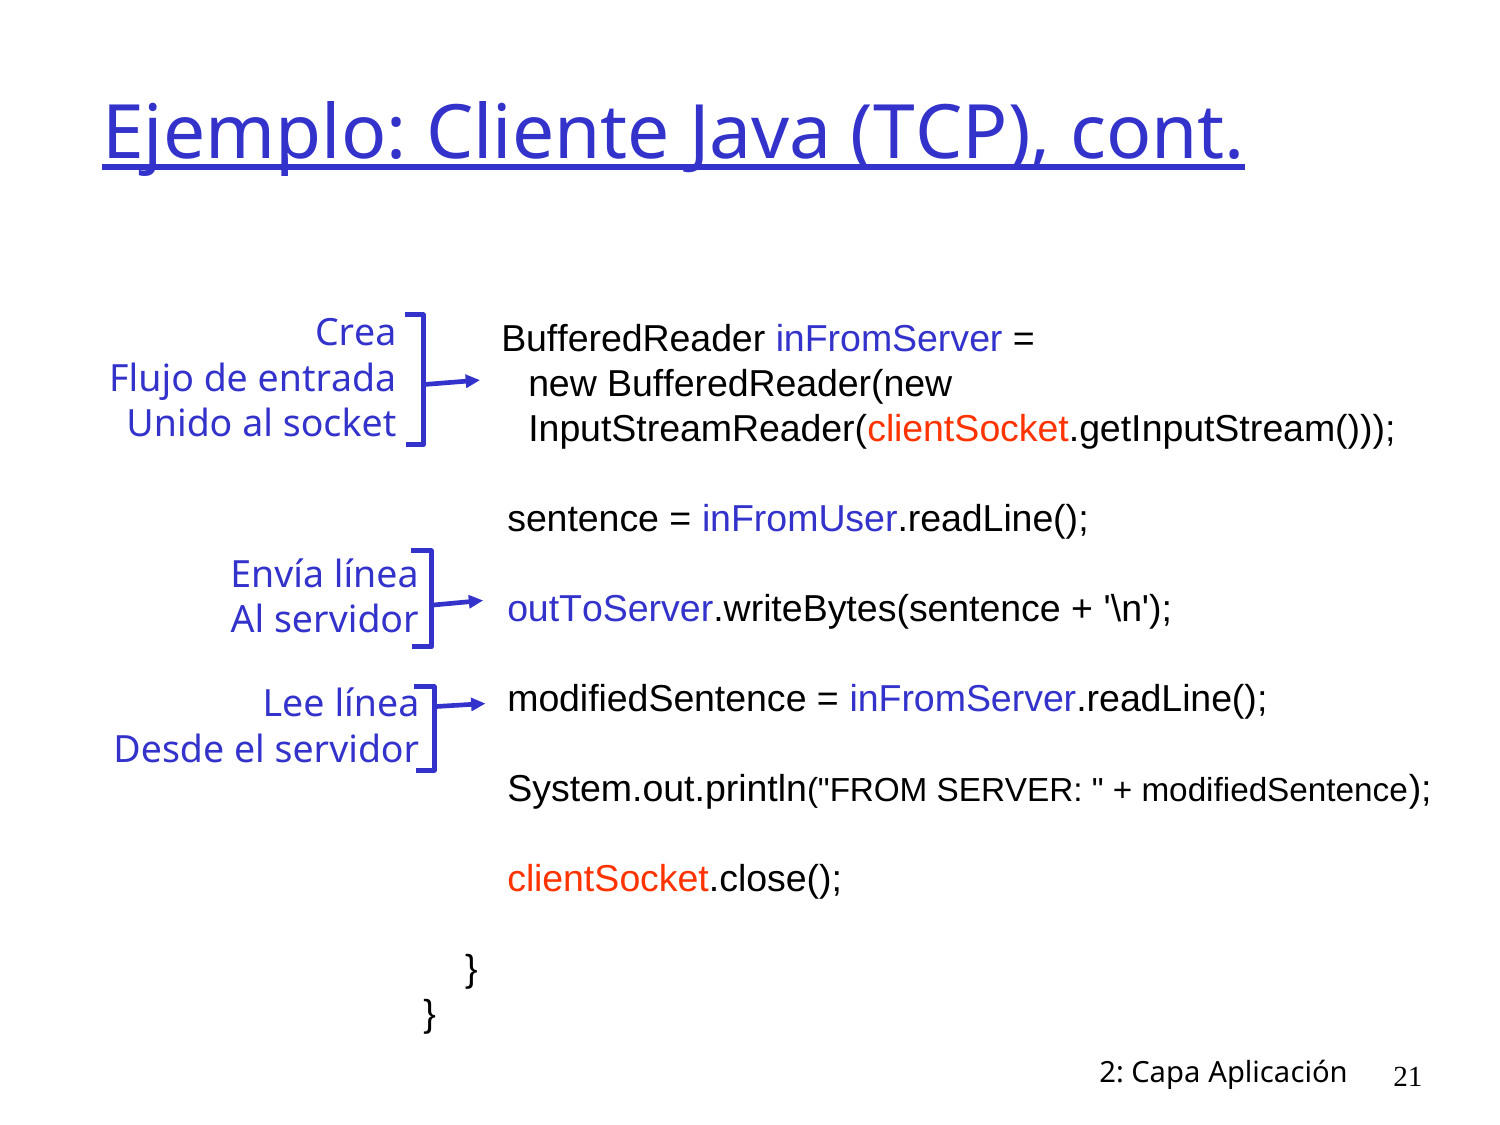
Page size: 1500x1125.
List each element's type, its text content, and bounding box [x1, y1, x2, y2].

title Ejemplo: Cliente Java (TCP), cont. [87, 37, 1363, 225]
text_box Crea Flujo de entrada Unido al socket [18, 305, 412, 452]
text_box BufferedReader inFromServer = new BufferedReader(new InputStreamReader(clientSocket.getInputStream())); sentence = inFromUser.readLine(); outToServer.writeBytes(sentence + '\n'); modifiedSentence = inFromServer.readLine(); System.out.println("FROM SERVER: " + modifiedSentence); clientSocket.close(); } } [408, 306, 1458, 1042]
text_box Lee línea Desde el servidor [98, 676, 435, 778]
text_box Envía línea Al servidor [215, 547, 434, 649]
